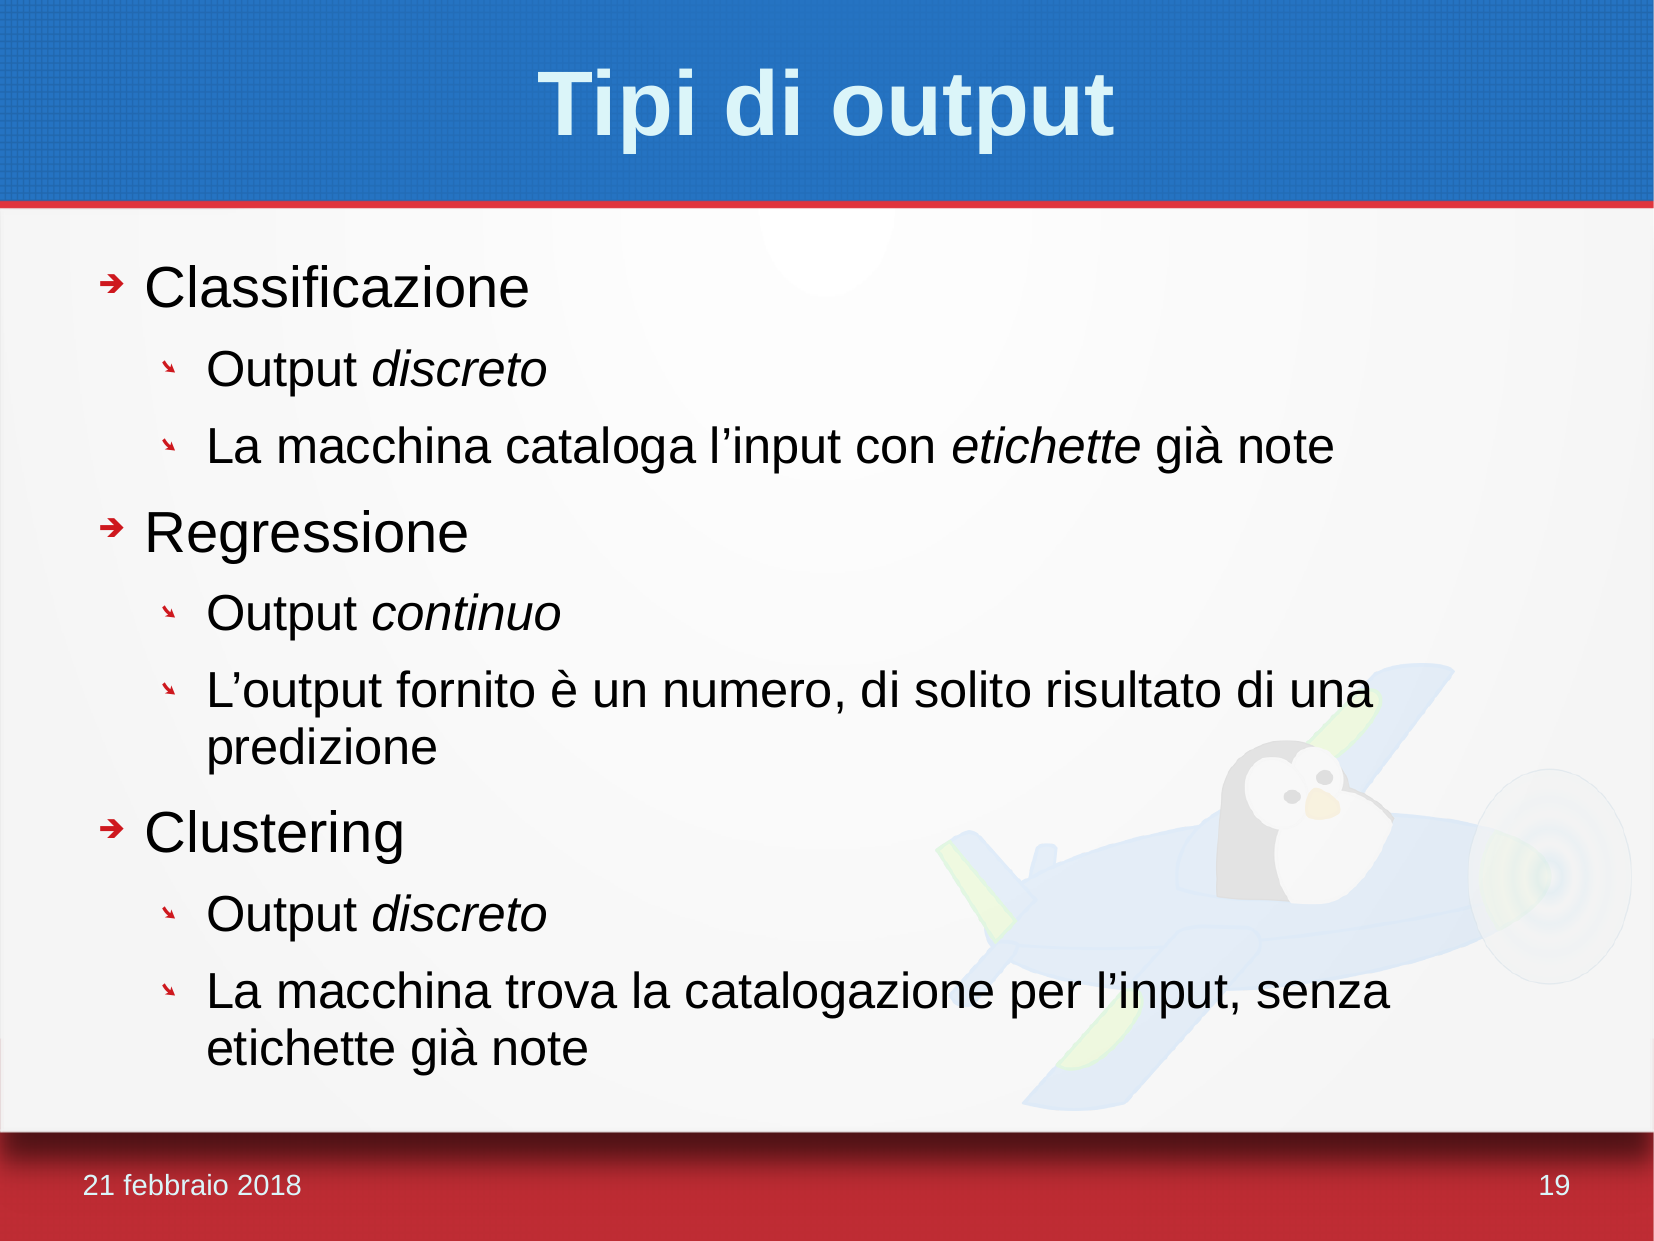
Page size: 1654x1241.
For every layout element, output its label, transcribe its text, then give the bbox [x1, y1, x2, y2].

title Tipi di output [82, 20, 1571, 186]
picture [0, 0, 1654, 1241]
list Classificazione Output discreto La macchina cataloga l’input con etichette già note Regressione Output continuo L’output fornito è un numero, di solito risultato di una predizione Clustering Output discreto La macchina trova la catalogazione per l’input, senza etichette già note [82, 255, 1571, 1081]
